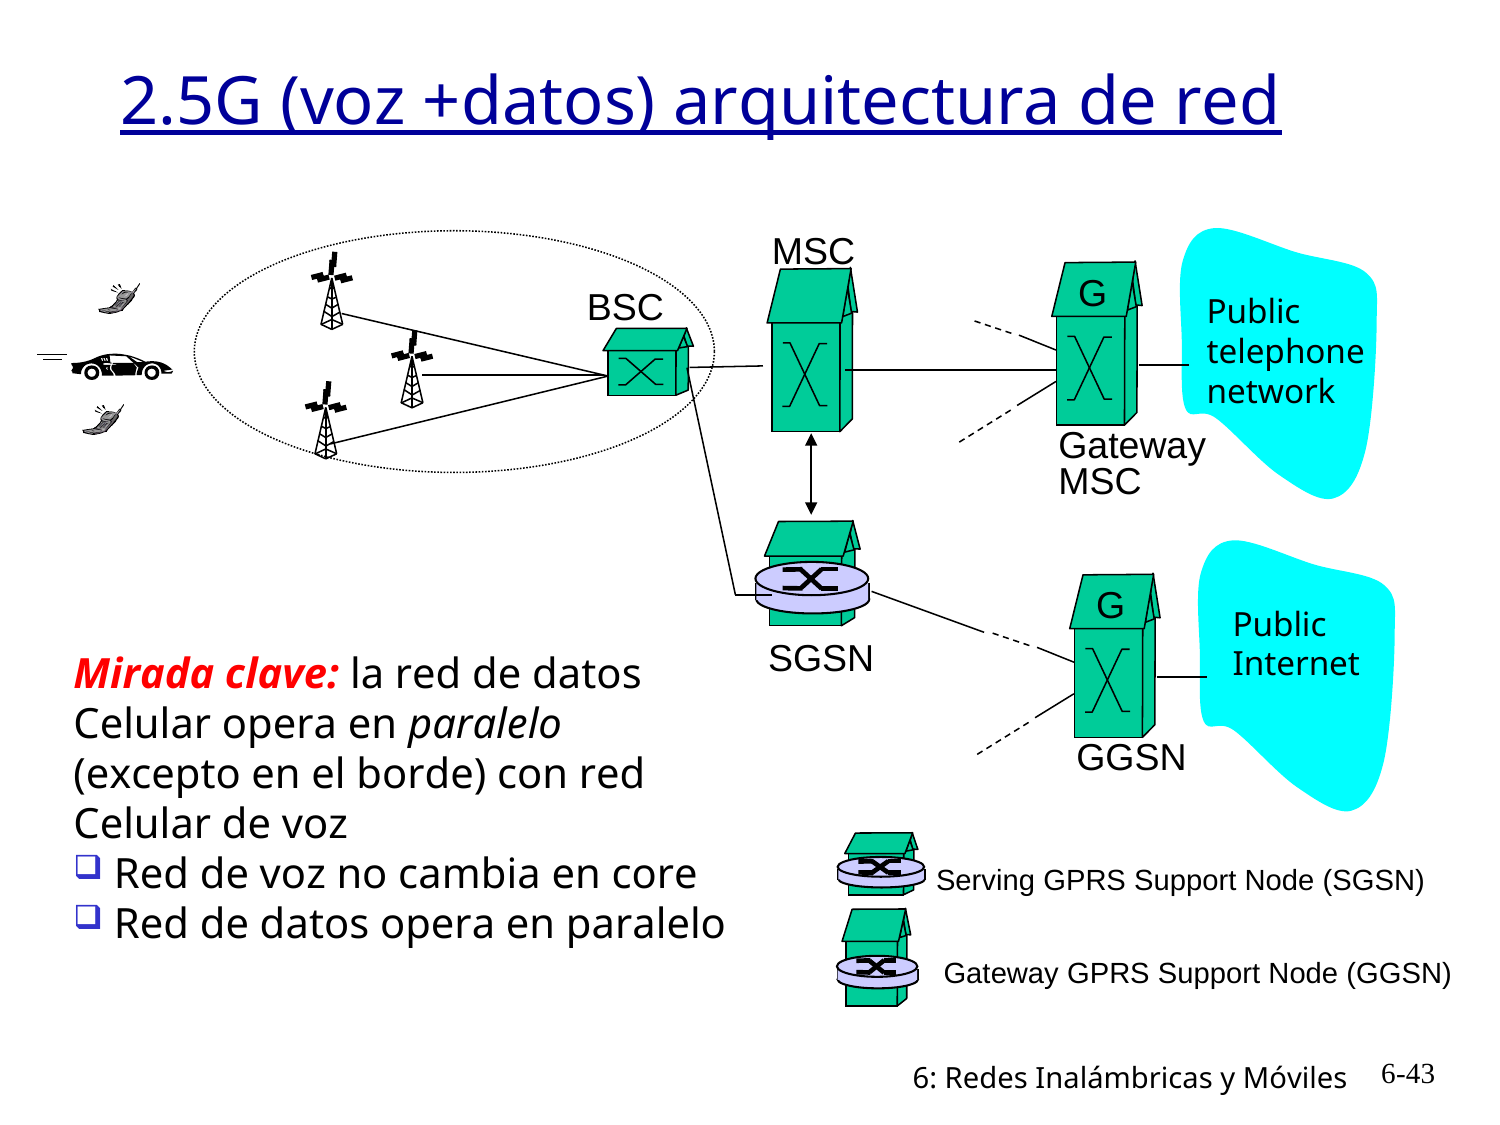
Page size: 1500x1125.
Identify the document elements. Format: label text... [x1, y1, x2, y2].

text_box SGSN [753, 626, 890, 687]
picture [71, 350, 174, 380]
text_box [1197, 540, 1396, 812]
text_box Public telephone network [1191, 282, 1380, 418]
text_box Mirada clave: la red de datos Celular opera en paralelo (excepto en el borde) con red Celular de voz Red de voz no cambia en core Red de datos opera en paralelo [58, 638, 742, 955]
text_box [837, 857, 925, 887]
text_box [1215, 418, 1371, 500]
text_box BSC [572, 275, 679, 336]
text_box [1179, 227, 1374, 415]
text_box BSC [658, 275, 679, 288]
text_box 2.5G (voz +datos) arquitectura de red [105, 50, 1297, 146]
text_box Serving GPRS Support Node (SGSN) [921, 854, 1441, 905]
text_box [755, 562, 870, 613]
picture [98, 283, 140, 314]
text_box G [1063, 261, 1123, 322]
text_box GGSN [1061, 734, 1202, 786]
text_box G [1081, 573, 1141, 635]
picture [82, 404, 124, 435]
text_box Gateway GPRS Support Node (GGSN) [928, 947, 1468, 998]
text_box Public Internet [1217, 594, 1376, 691]
text_box [836, 942, 918, 1006]
text_box Gateway MSC [1043, 422, 1222, 510]
text_box MSC [757, 218, 871, 280]
